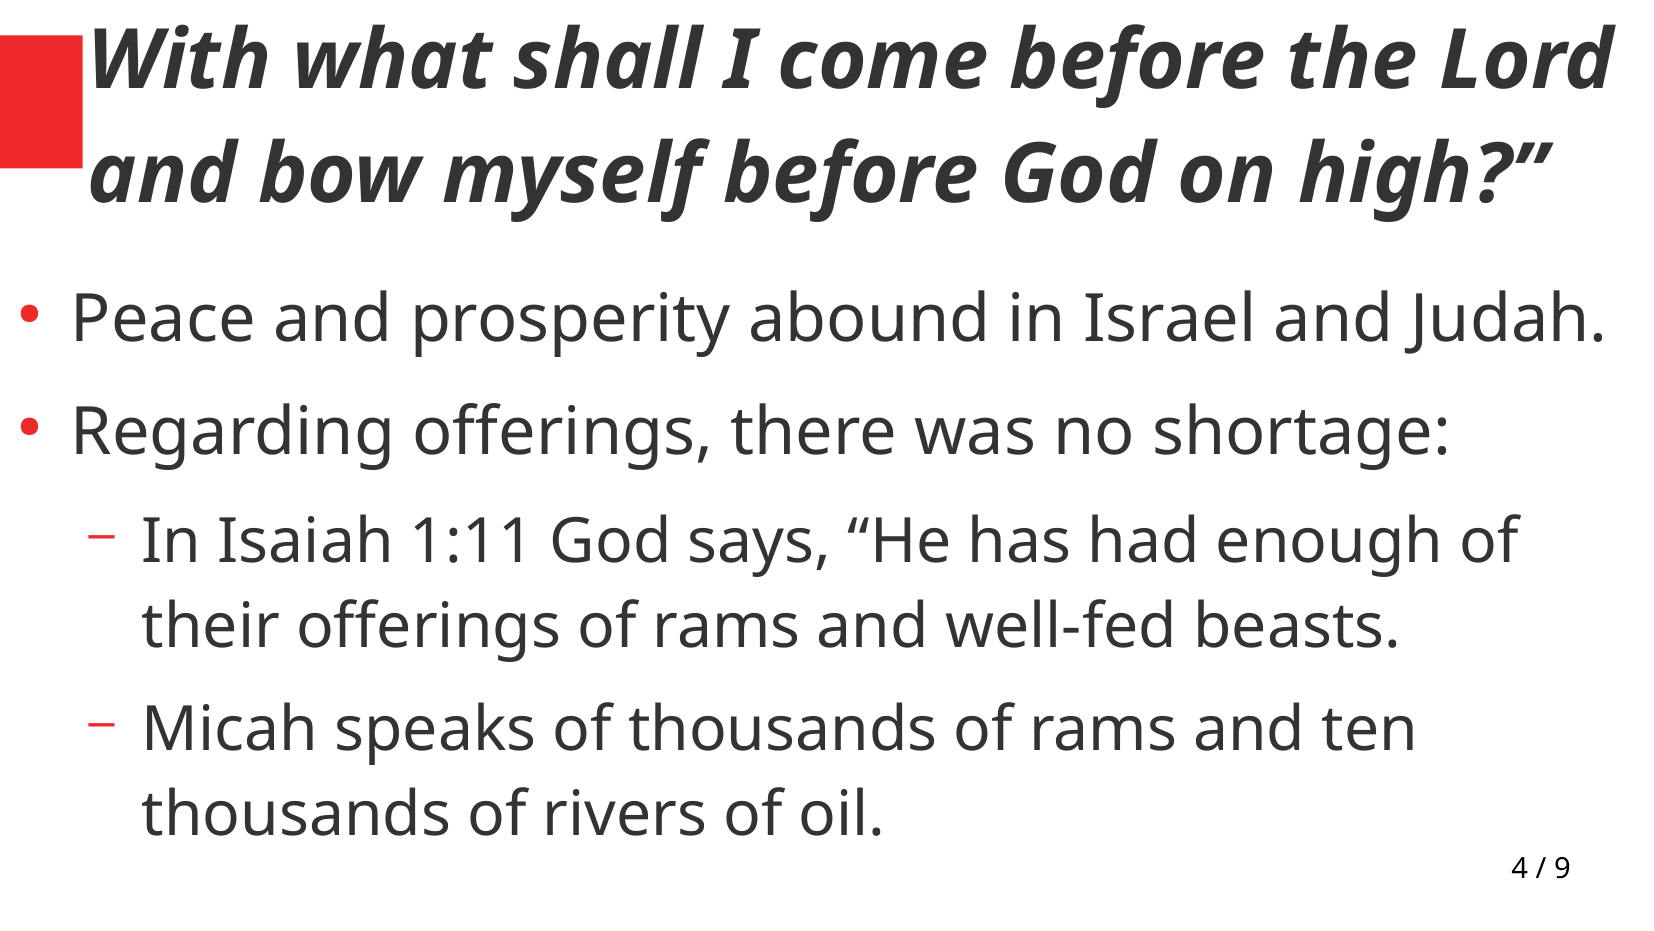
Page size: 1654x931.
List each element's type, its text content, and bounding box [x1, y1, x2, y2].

title With what shall I come before the Lord and bow myself before God on high?” [87, 0, 1633, 270]
list Peace and prosperity abound in Israel and Judah. Regarding offerings, there was no shortage: In Isaiah 1:11 God says, “He has had enough of their offerings of rams and well-fed beasts. Micah speaks of thousands of rams and ten thousands of rivers of oil. [0, 270, 1654, 811]
